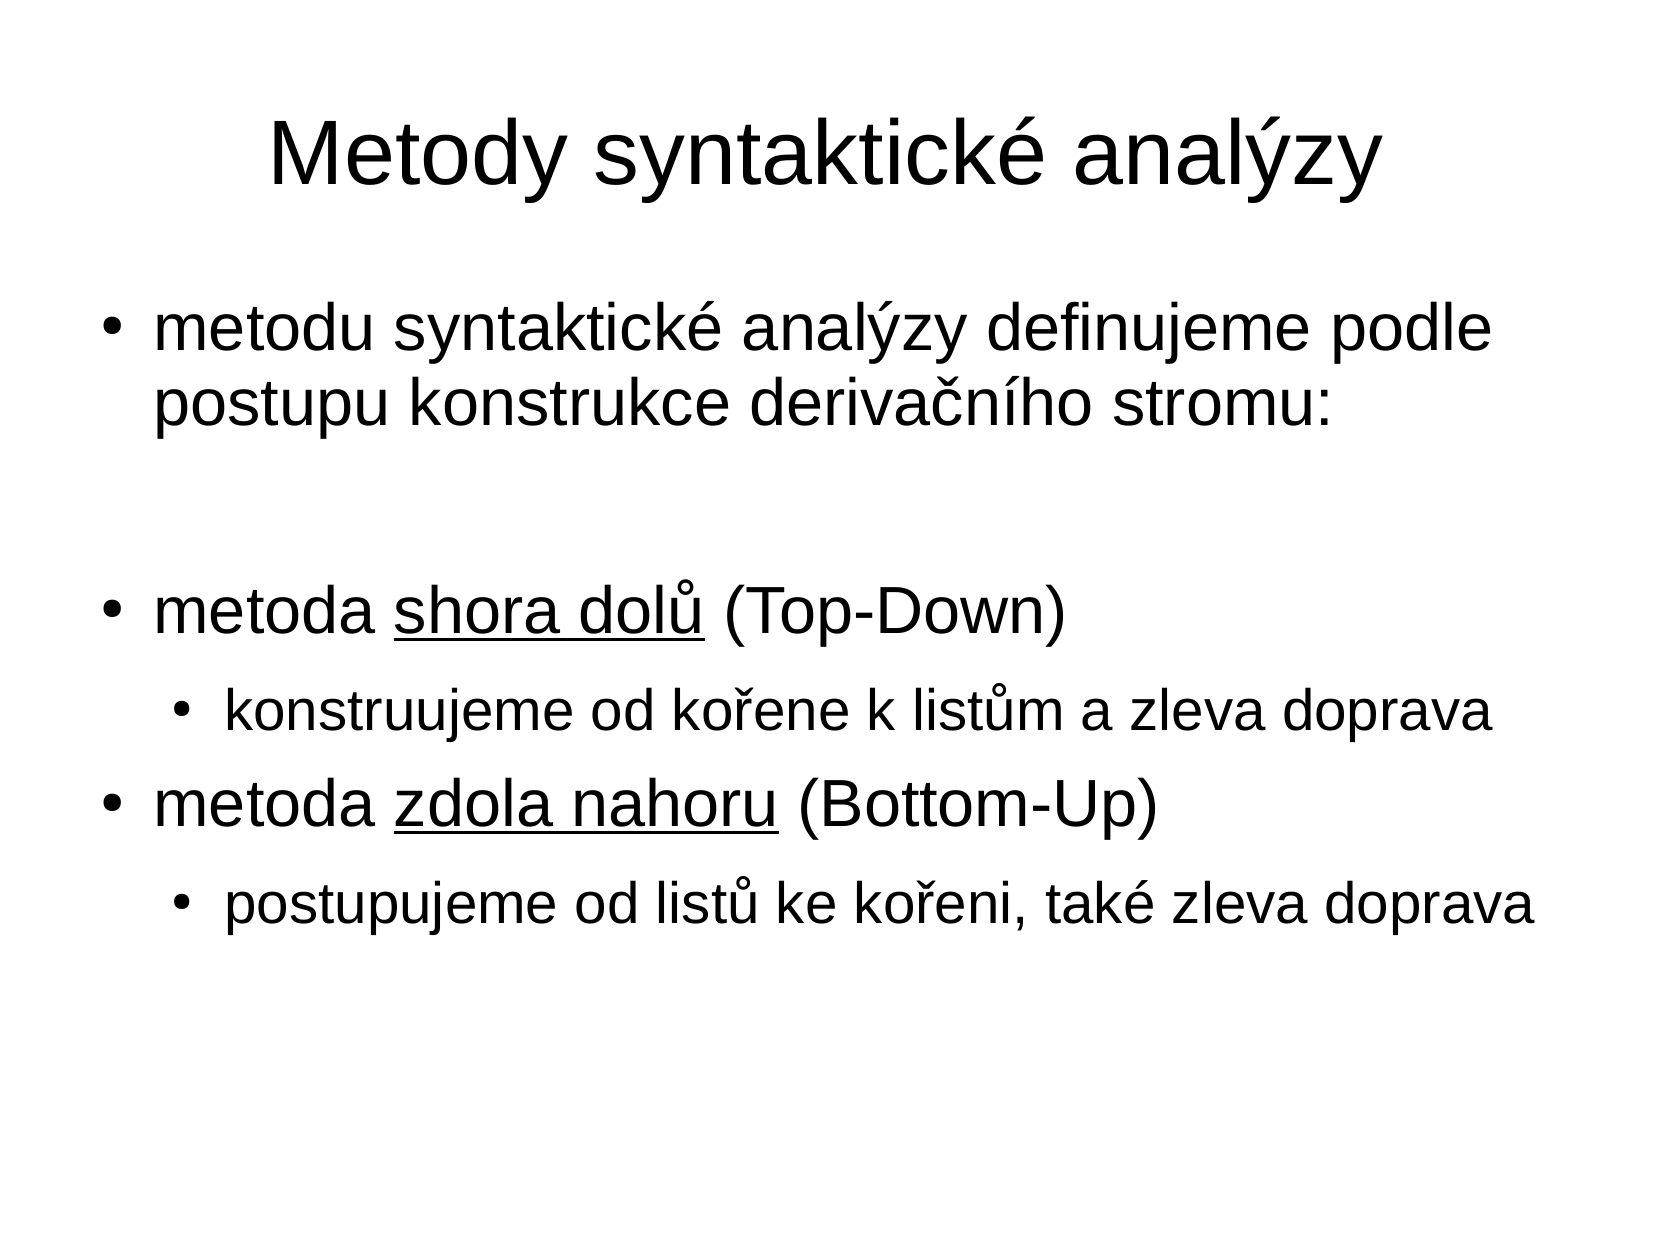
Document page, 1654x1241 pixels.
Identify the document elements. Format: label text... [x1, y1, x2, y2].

list metodu syntaktické analýzy definujeme podle postupu konstrukce derivačního stromu: metoda shora dolů (Top-Down) konstruujeme od kořene k listům a zleva doprava metoda zdola nahoru (Bottom-Up) postupujeme od listů ke kořeni, také zleva doprava [82, 290, 1571, 1094]
title Metody syntaktické analýzy [82, 56, 1571, 250]
